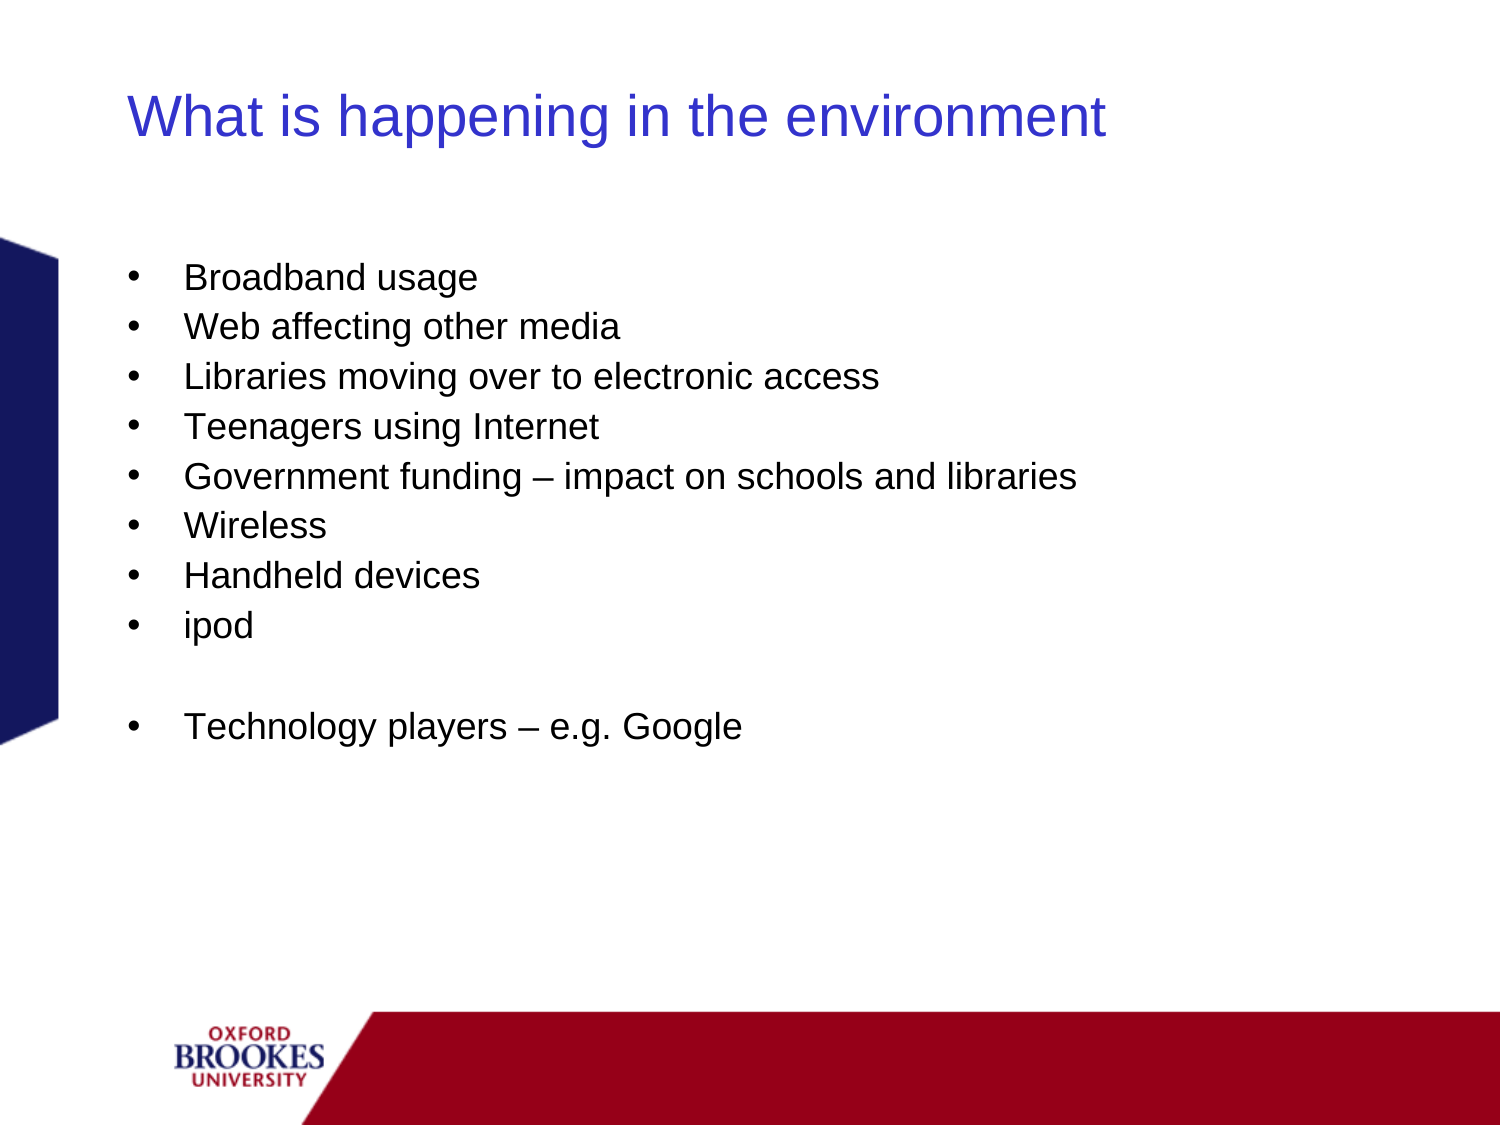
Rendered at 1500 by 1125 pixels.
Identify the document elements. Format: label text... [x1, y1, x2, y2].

list Broadband usage Web affecting other media Libraries moving over to electronic access Teenagers using Internet Government funding – impact on schools and libraries Wireless Handheld devices ipod Technology players – e.g. Google [112, 249, 1388, 1001]
title What is happening in the environment [112, 56, 1388, 170]
picture [0, 0, 1500, 1125]
